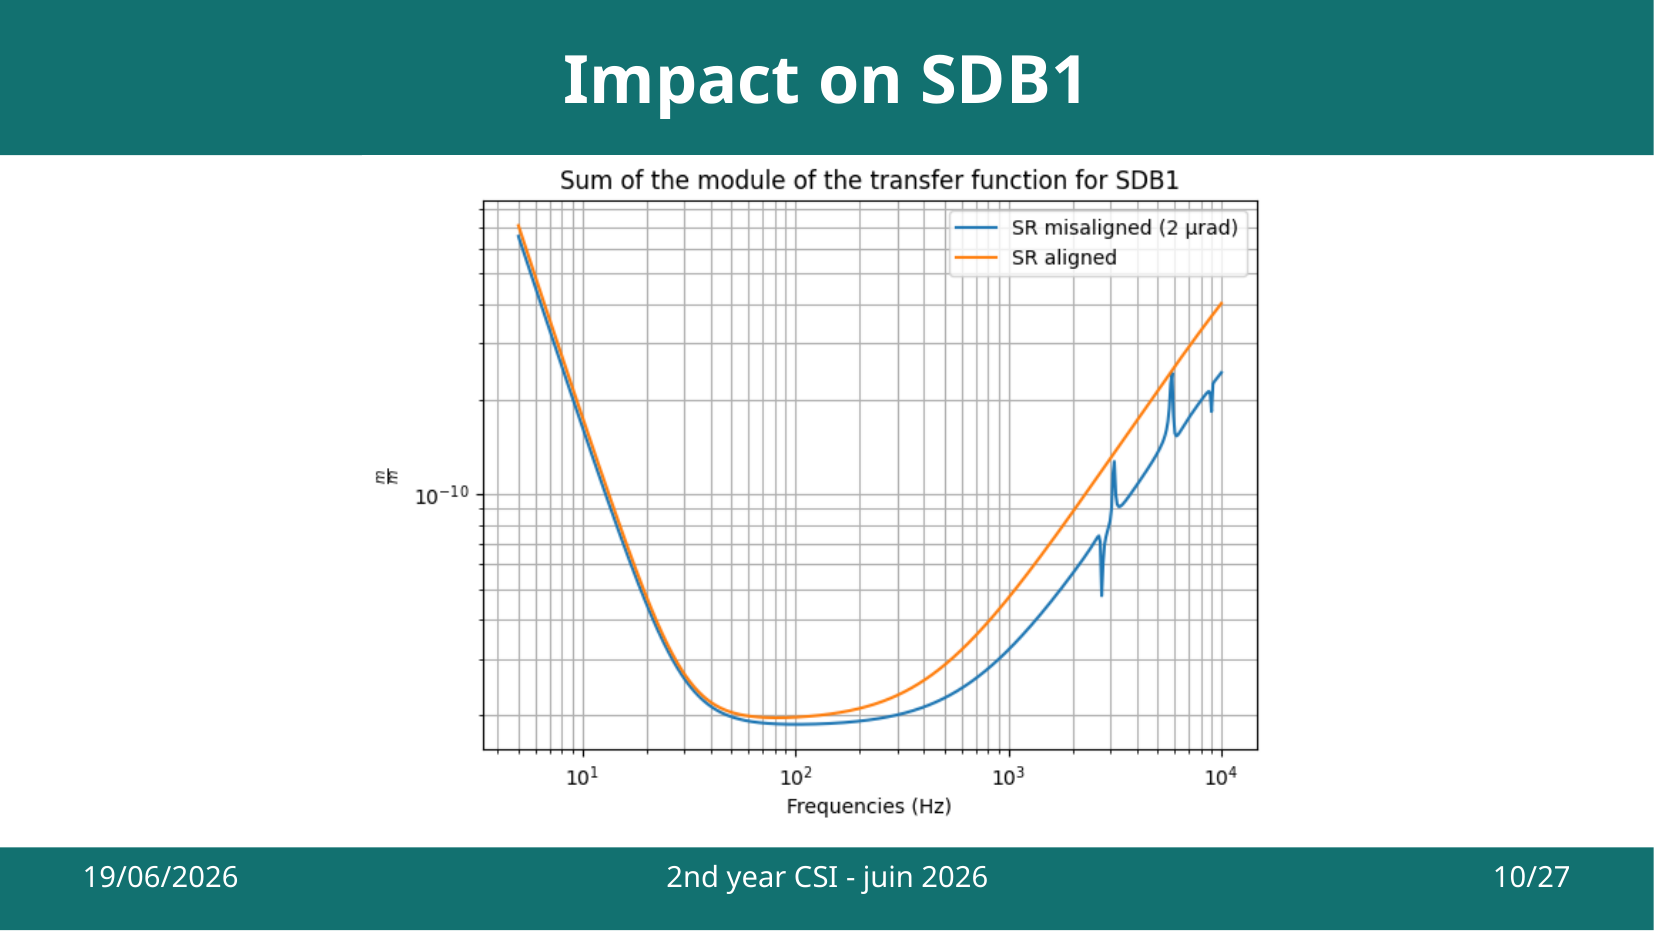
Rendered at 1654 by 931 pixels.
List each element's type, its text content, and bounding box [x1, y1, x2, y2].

title Impact on SDB1 [0, 0, 1654, 156]
picture [362, 155, 1270, 832]
